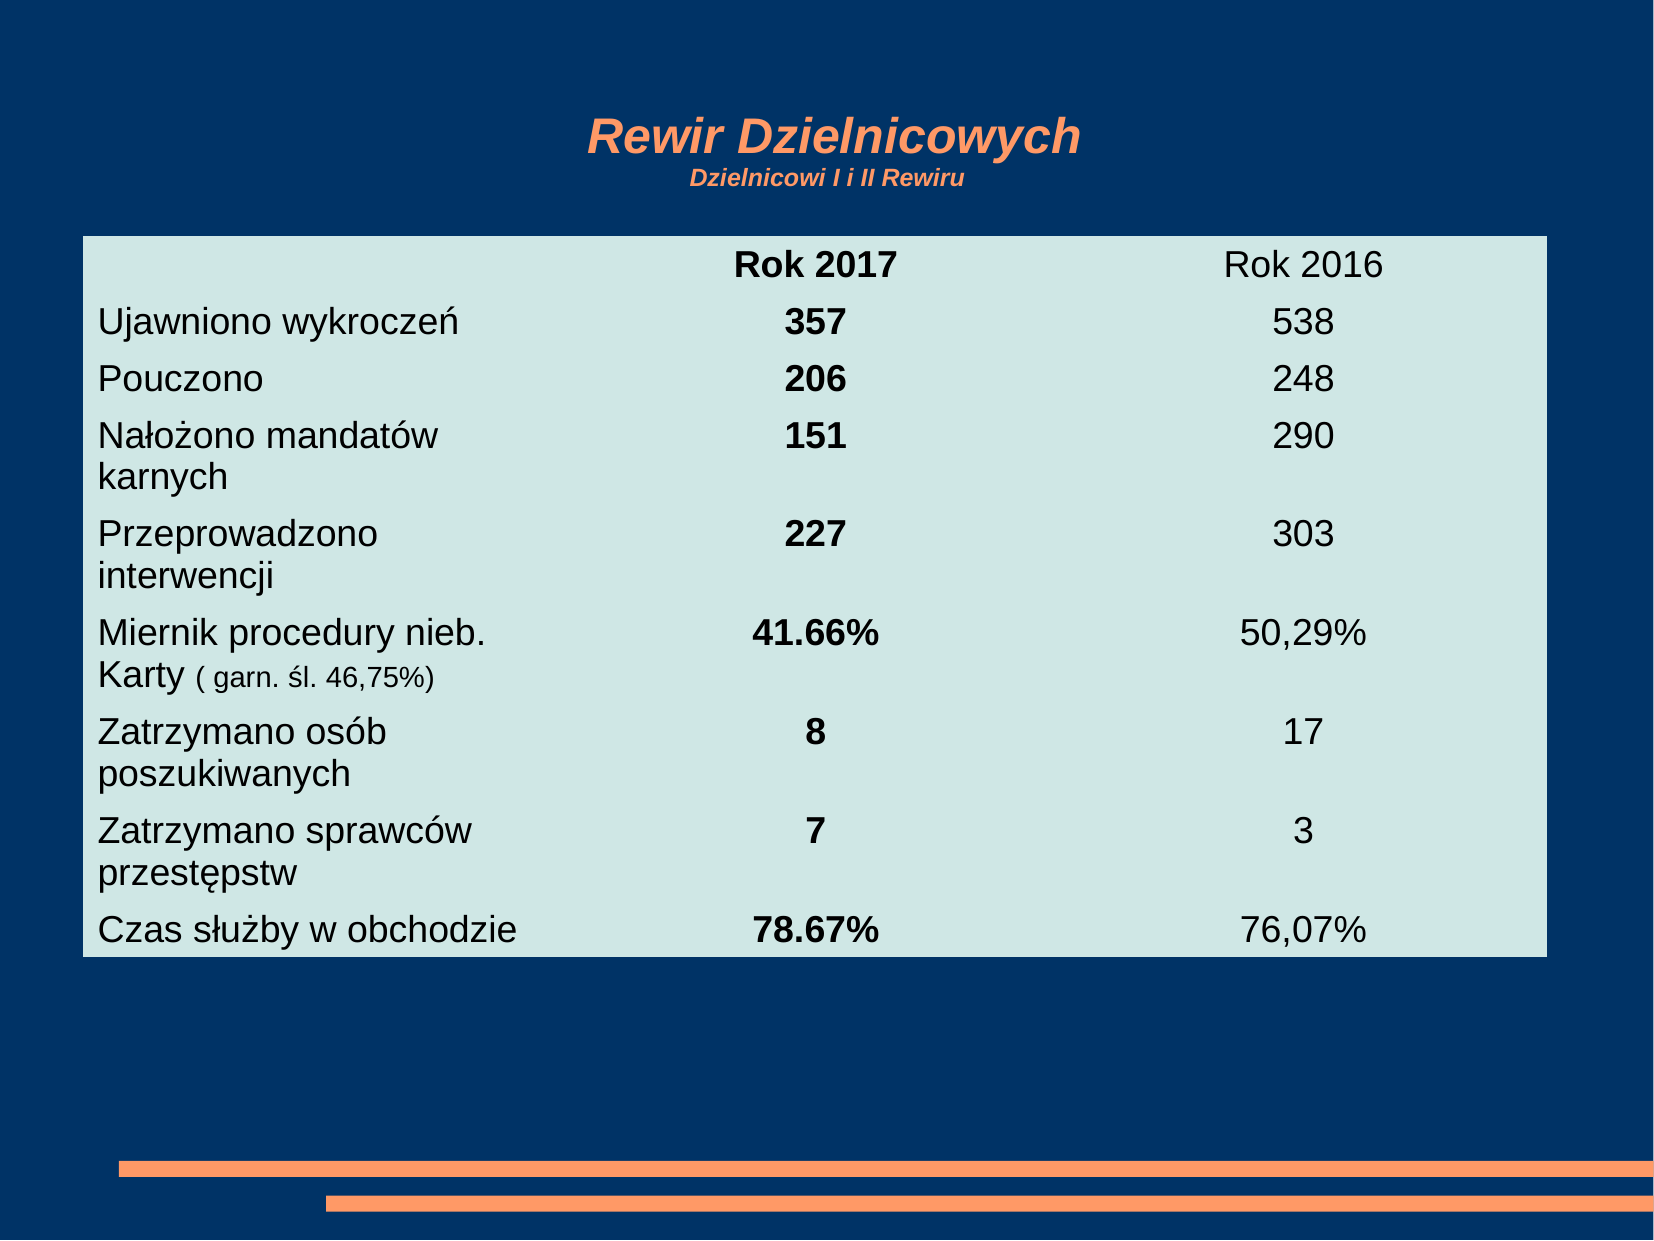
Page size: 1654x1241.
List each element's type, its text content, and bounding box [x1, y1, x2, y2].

table_cell 7 [572, 802, 1060, 901]
table_cell 17 [1060, 703, 1547, 802]
table_cell 248 [1060, 350, 1547, 407]
table_cell 78.67% [572, 901, 1060, 957]
table_cell 151 [572, 407, 1060, 505]
table_header Rok 2017 [572, 236, 1060, 293]
table_cell 41.66% [572, 604, 1060, 703]
table_header [83, 236, 572, 293]
table_cell Przeprowadzono interwencji [83, 505, 572, 604]
table_cell 538 [1060, 293, 1547, 350]
title Rewir Dzielnicowych Dzielnicowi I i II Rewiru [121, 46, 1534, 236]
table_cell 50,29% [1060, 604, 1547, 703]
table_cell 303 [1060, 505, 1547, 604]
table_cell Miernik procedury nieb. Karty ( garn. śl. 46,75%) [83, 604, 572, 703]
table_cell 8 [572, 703, 1060, 802]
table_cell 227 [572, 505, 1060, 604]
table_cell Nałożono mandatów karnych [83, 407, 572, 505]
table_cell Pouczono [83, 350, 572, 407]
table_cell Czas służby w obchodzie [83, 901, 572, 957]
table_cell 206 [572, 350, 1060, 407]
table_cell Ujawniono wykroczeń [83, 293, 572, 350]
table_cell 357 [572, 293, 1060, 350]
table_cell 3 [1060, 802, 1547, 901]
table_cell Zatrzymano sprawców przestępstw [83, 802, 572, 901]
table_header Rok 2016 [1060, 236, 1547, 293]
table_cell Zatrzymano osób poszukiwanych [83, 703, 572, 802]
table_cell 290 [1060, 407, 1547, 505]
table_cell 76,07% [1060, 901, 1547, 957]
